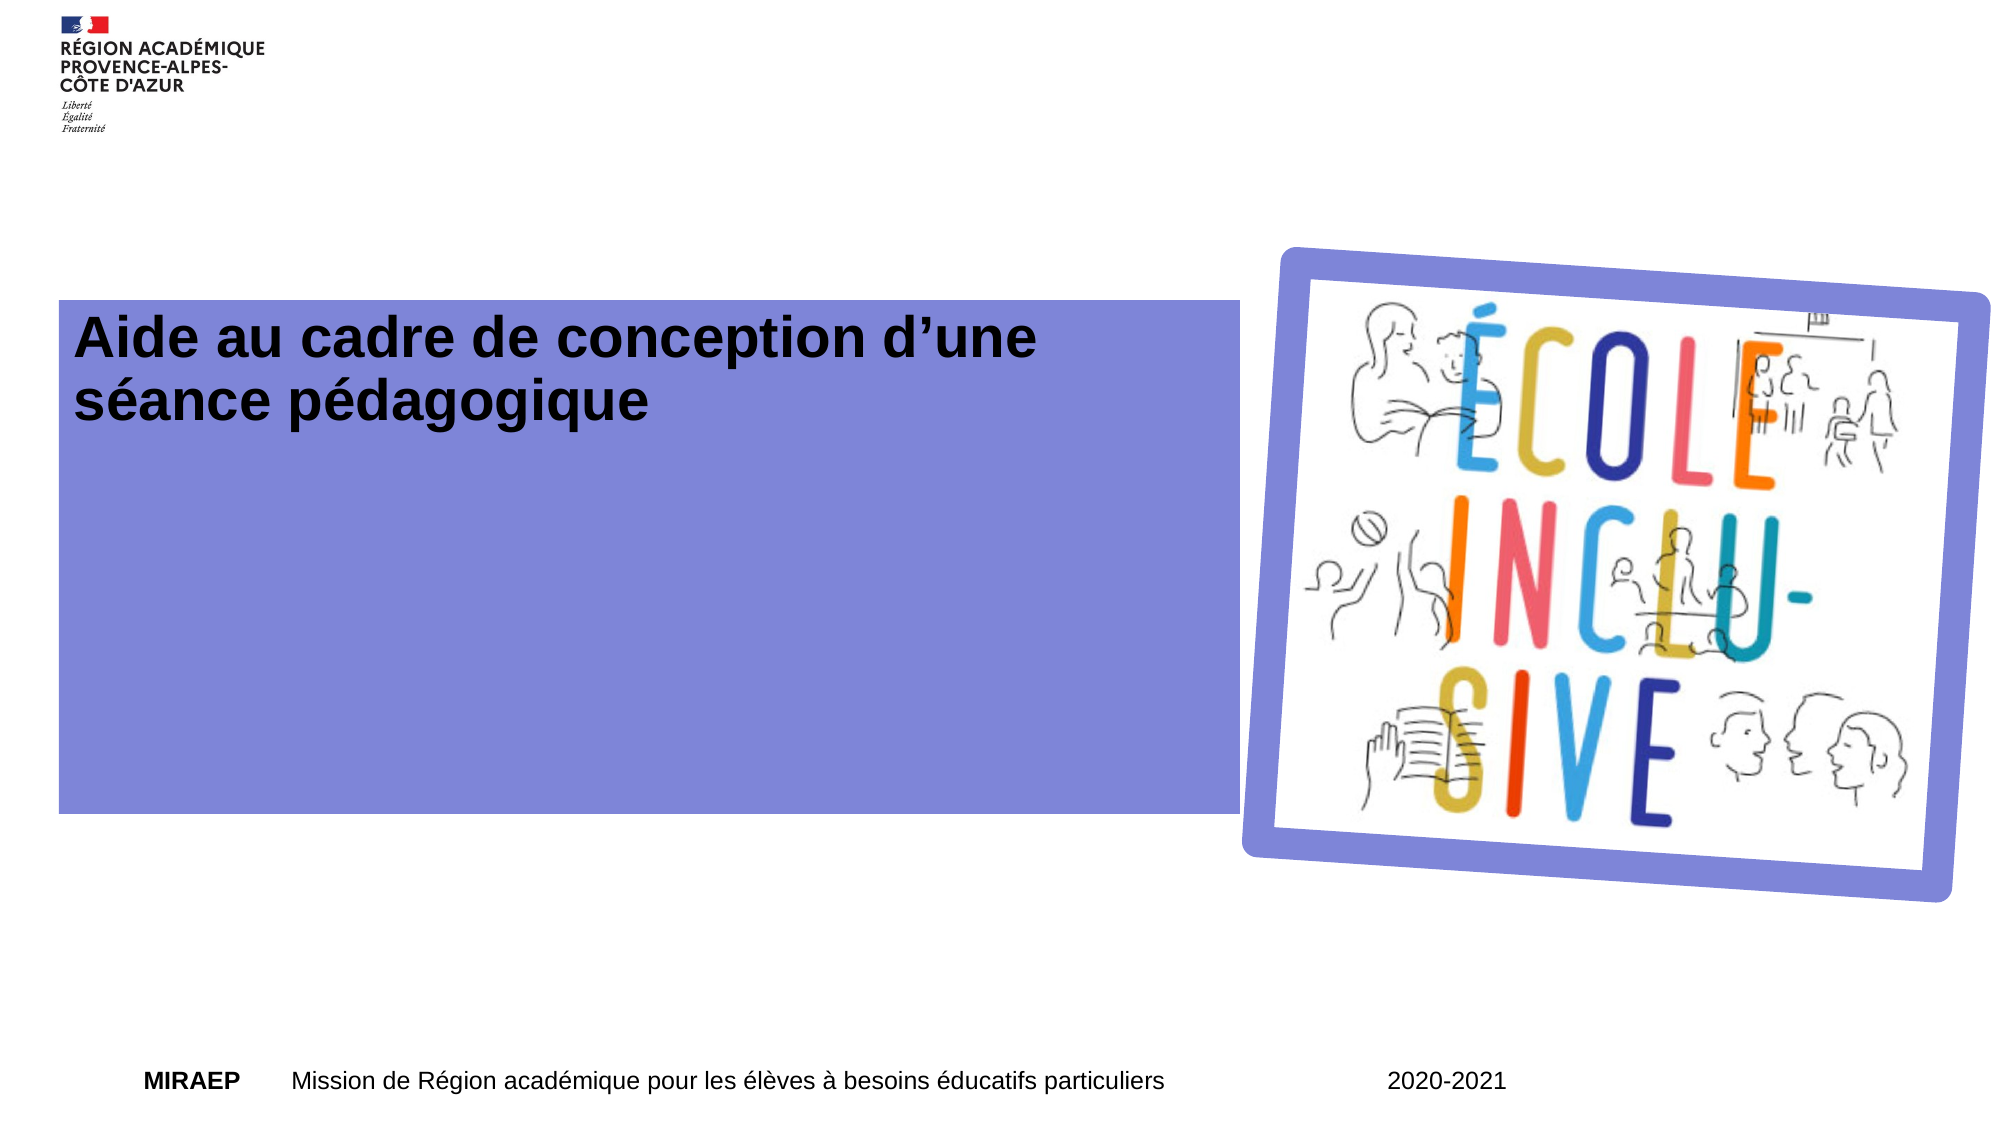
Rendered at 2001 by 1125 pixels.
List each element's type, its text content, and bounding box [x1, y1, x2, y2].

picture [44, 0, 281, 149]
title Aide au cadre de conception d’une séance pédagogique [58, 300, 1240, 814]
picture [1275, 280, 1958, 869]
